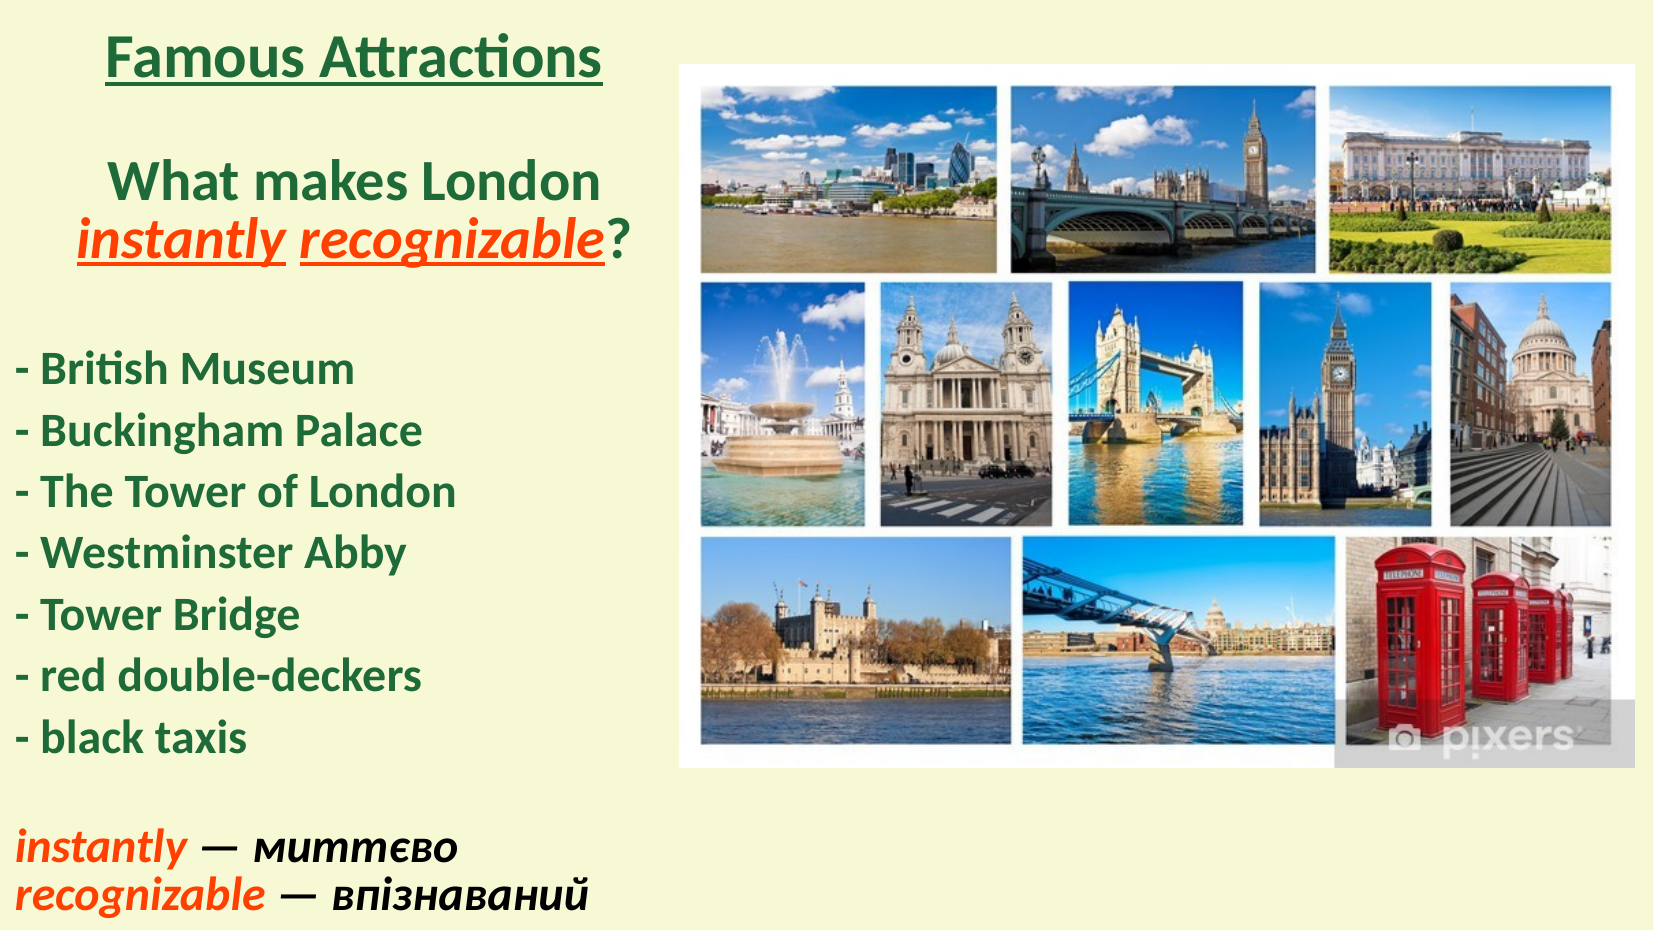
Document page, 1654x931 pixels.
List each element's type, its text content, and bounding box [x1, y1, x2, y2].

text_box Famous Attractions What makes London instantly recognizable? - British Museum - Buckingham Palace - The Tower of London - Westminster Abby - Tower Bridge - red double-deckers - black taxis instantly — миттєво recognizable — впізнаваний [0, 23, 709, 931]
picture [679, 64, 1635, 768]
